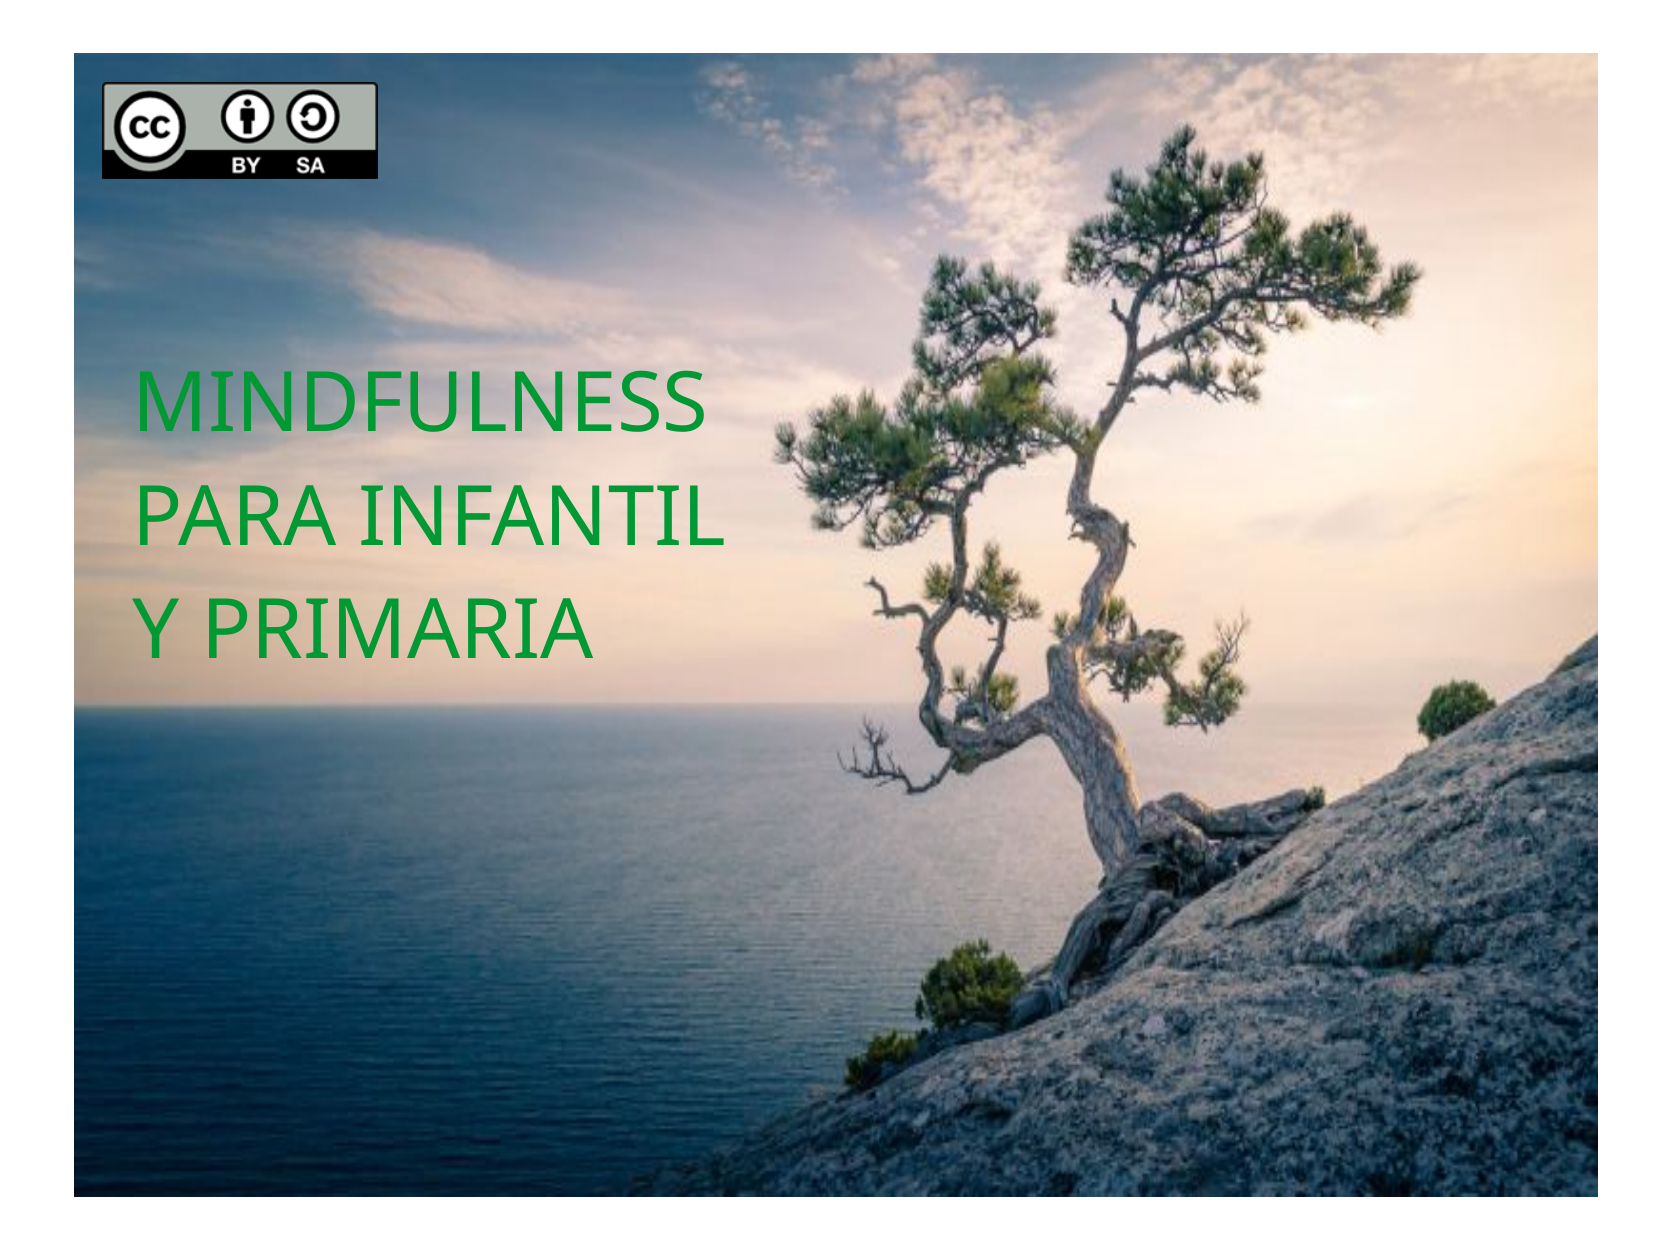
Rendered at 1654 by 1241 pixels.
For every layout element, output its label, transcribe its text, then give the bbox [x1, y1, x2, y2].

text_box MINDFULNESS PARA INFANTIL Y PRIMARIA [118, 335, 804, 887]
picture [74, 53, 1598, 1197]
